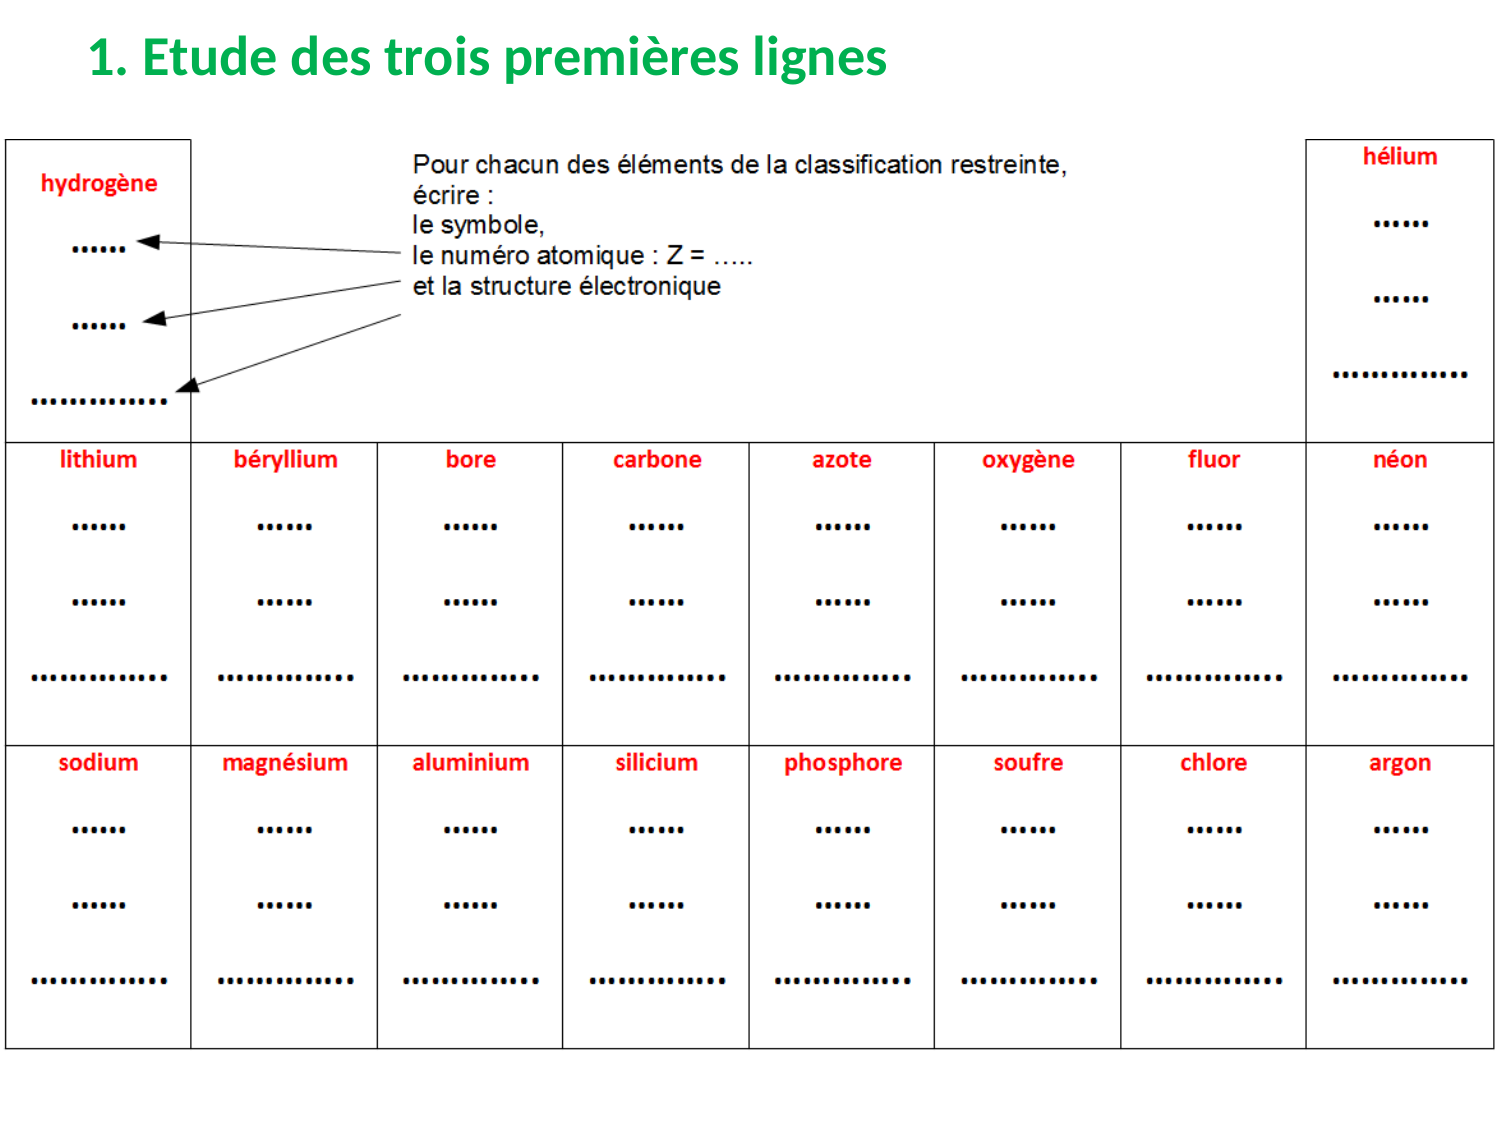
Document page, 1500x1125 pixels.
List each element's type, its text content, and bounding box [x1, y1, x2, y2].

picture [0, 139, 1500, 1052]
text_box 1. Etude des trois premières lignes [71, 12, 1016, 95]
